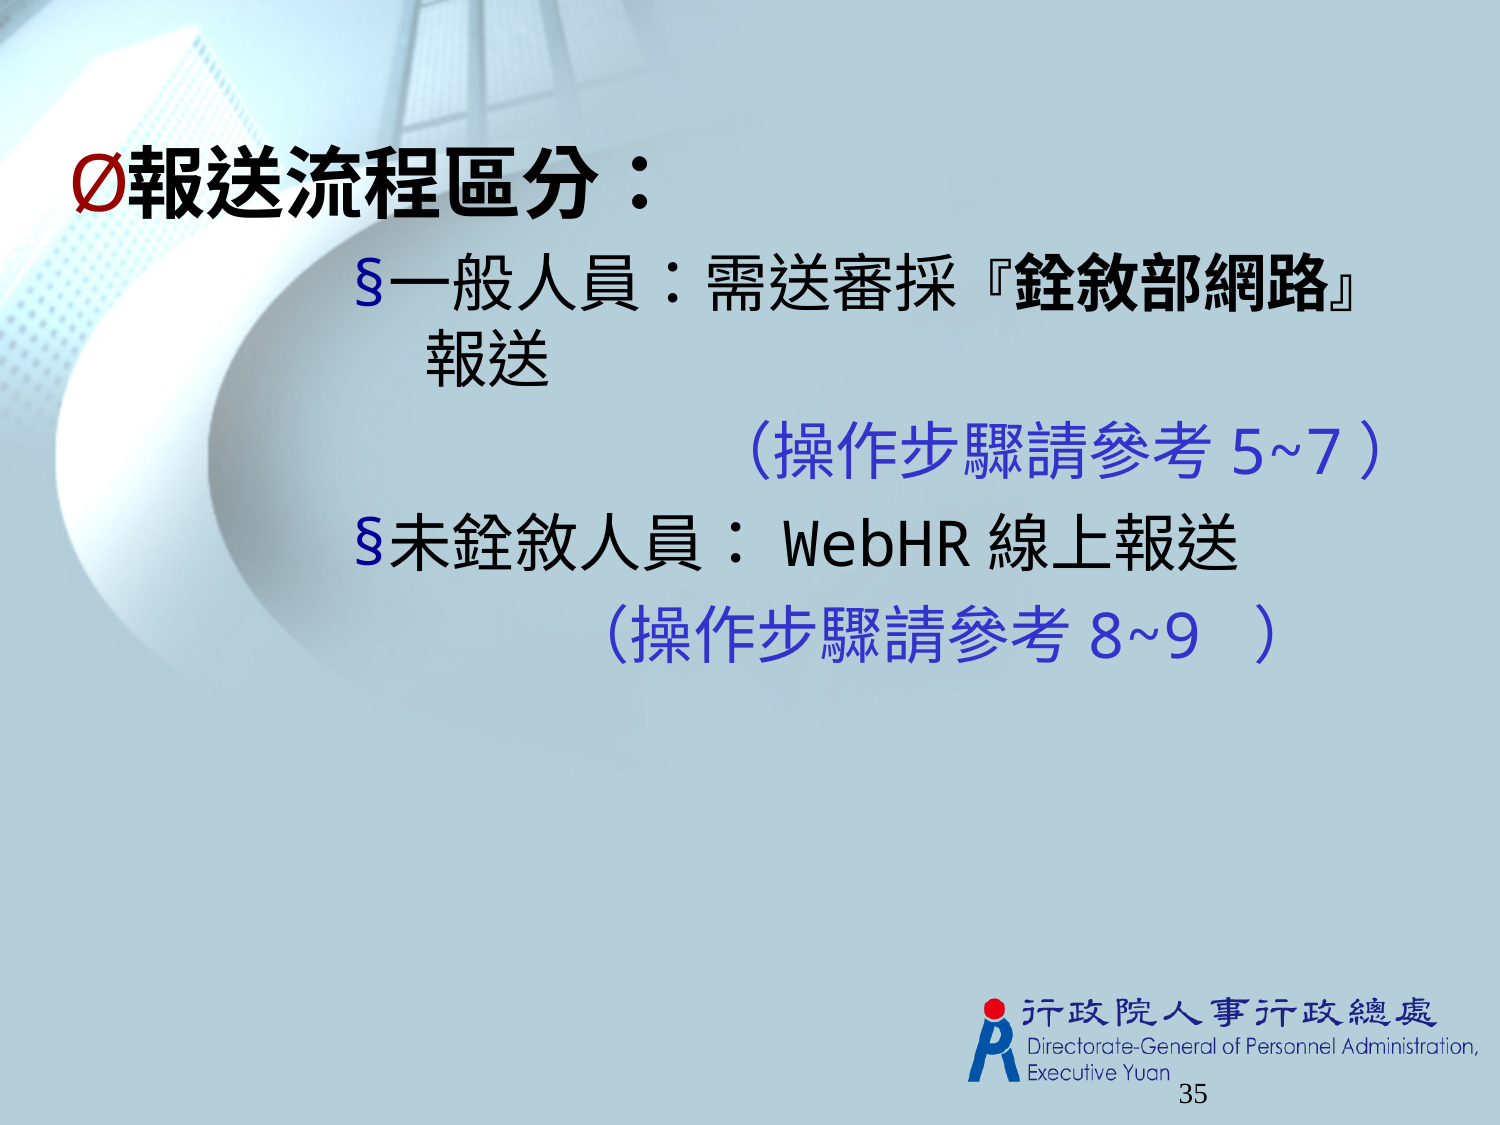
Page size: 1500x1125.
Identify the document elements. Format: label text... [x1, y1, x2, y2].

text_box [1163, 1066, 1477, 1125]
list 報送流程區分： 一般人員：需送審採『銓敘部網路』報送 （操作步驟請參考5~7） 未銓敘人員：WebHR線上報送 （操作步驟請參考8~9 ） [53, 125, 1459, 801]
